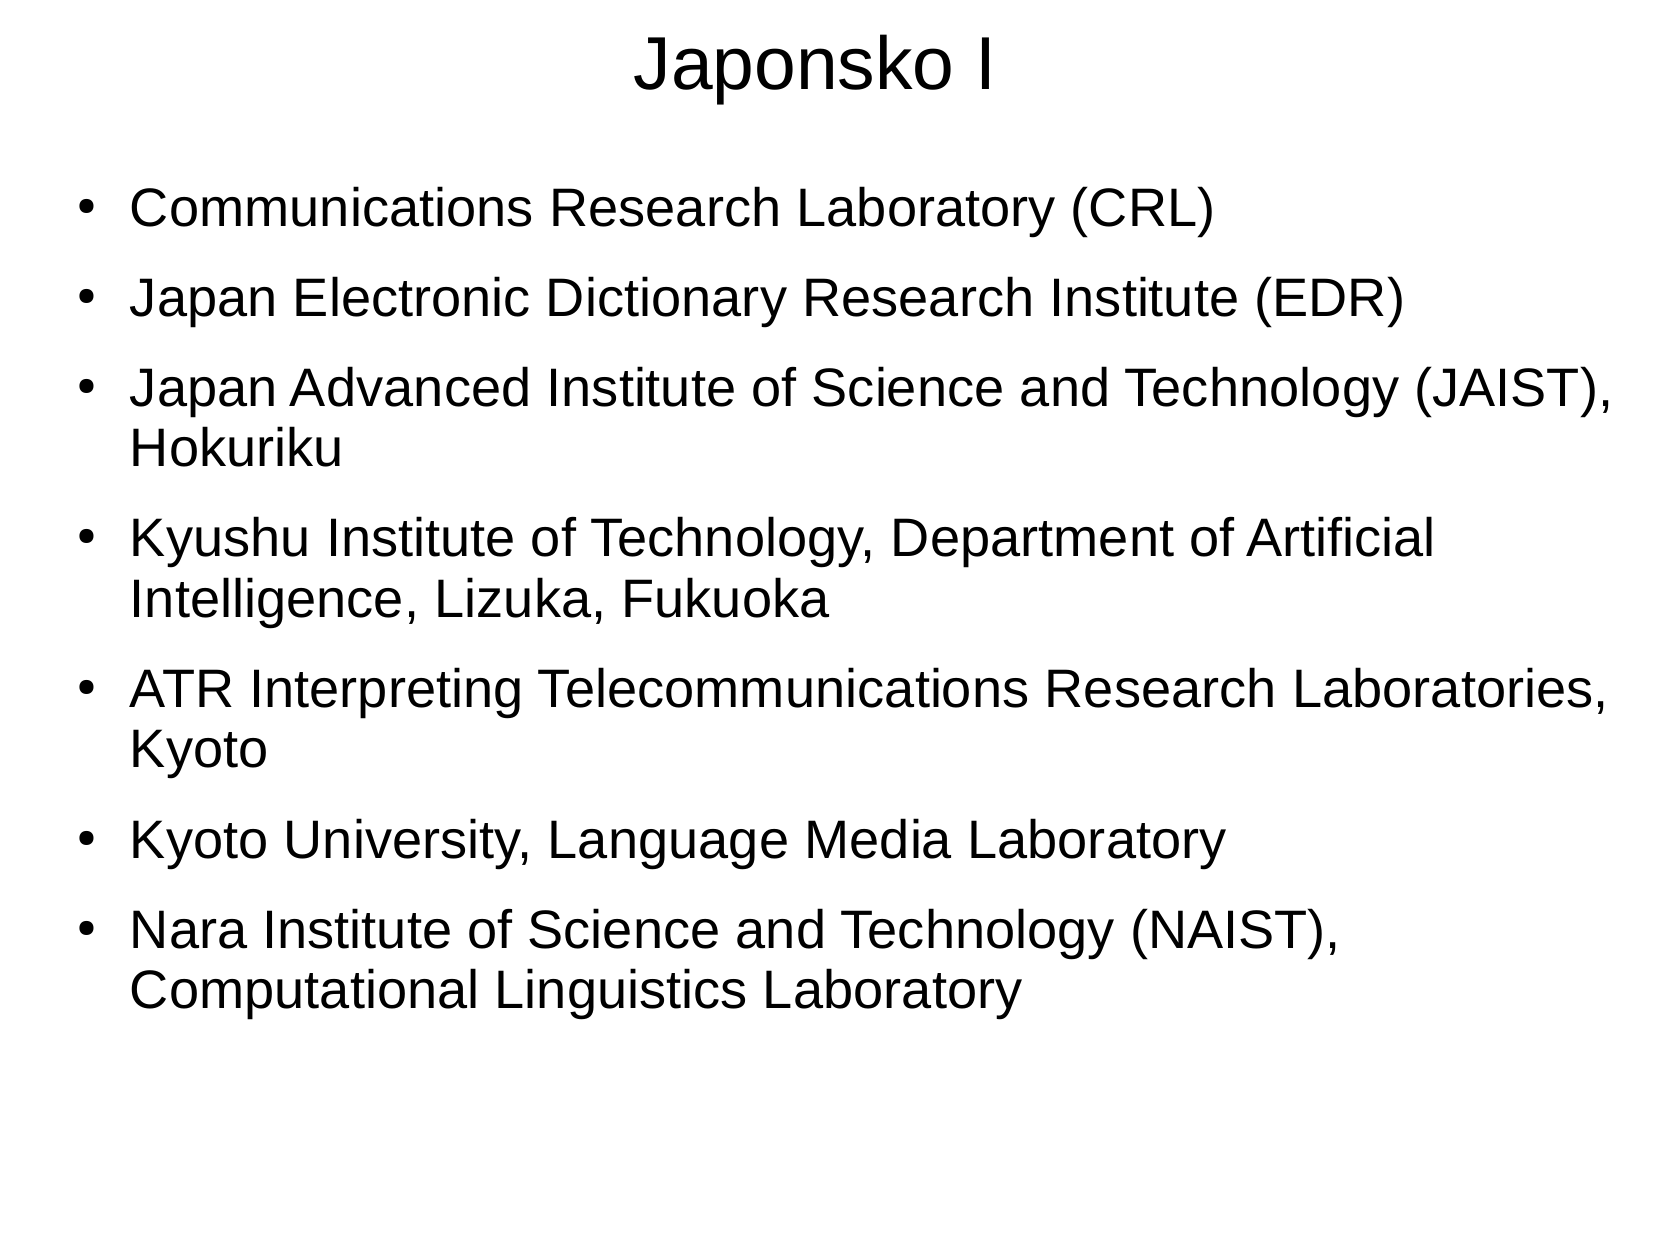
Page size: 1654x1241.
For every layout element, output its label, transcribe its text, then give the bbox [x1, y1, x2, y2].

list Communications Research Laboratory (CRL) Japan Electronic Dictionary Research Institute (EDR) Japan Advanced Institute of Science and Technology (JAIST), Hokuriku Kyushu Institute of Technology, Department of Artificial Intelligence, Lizuka, Fukuoka ATR Interpreting Telecommunications Research Laboratories, Kyoto Kyoto University, Language Media Laboratory Nara Institute of Science and Technology (NAIST), Computational Linguistics Laboratory [59, 177, 1620, 1182]
title Japonsko I [59, 13, 1571, 113]
